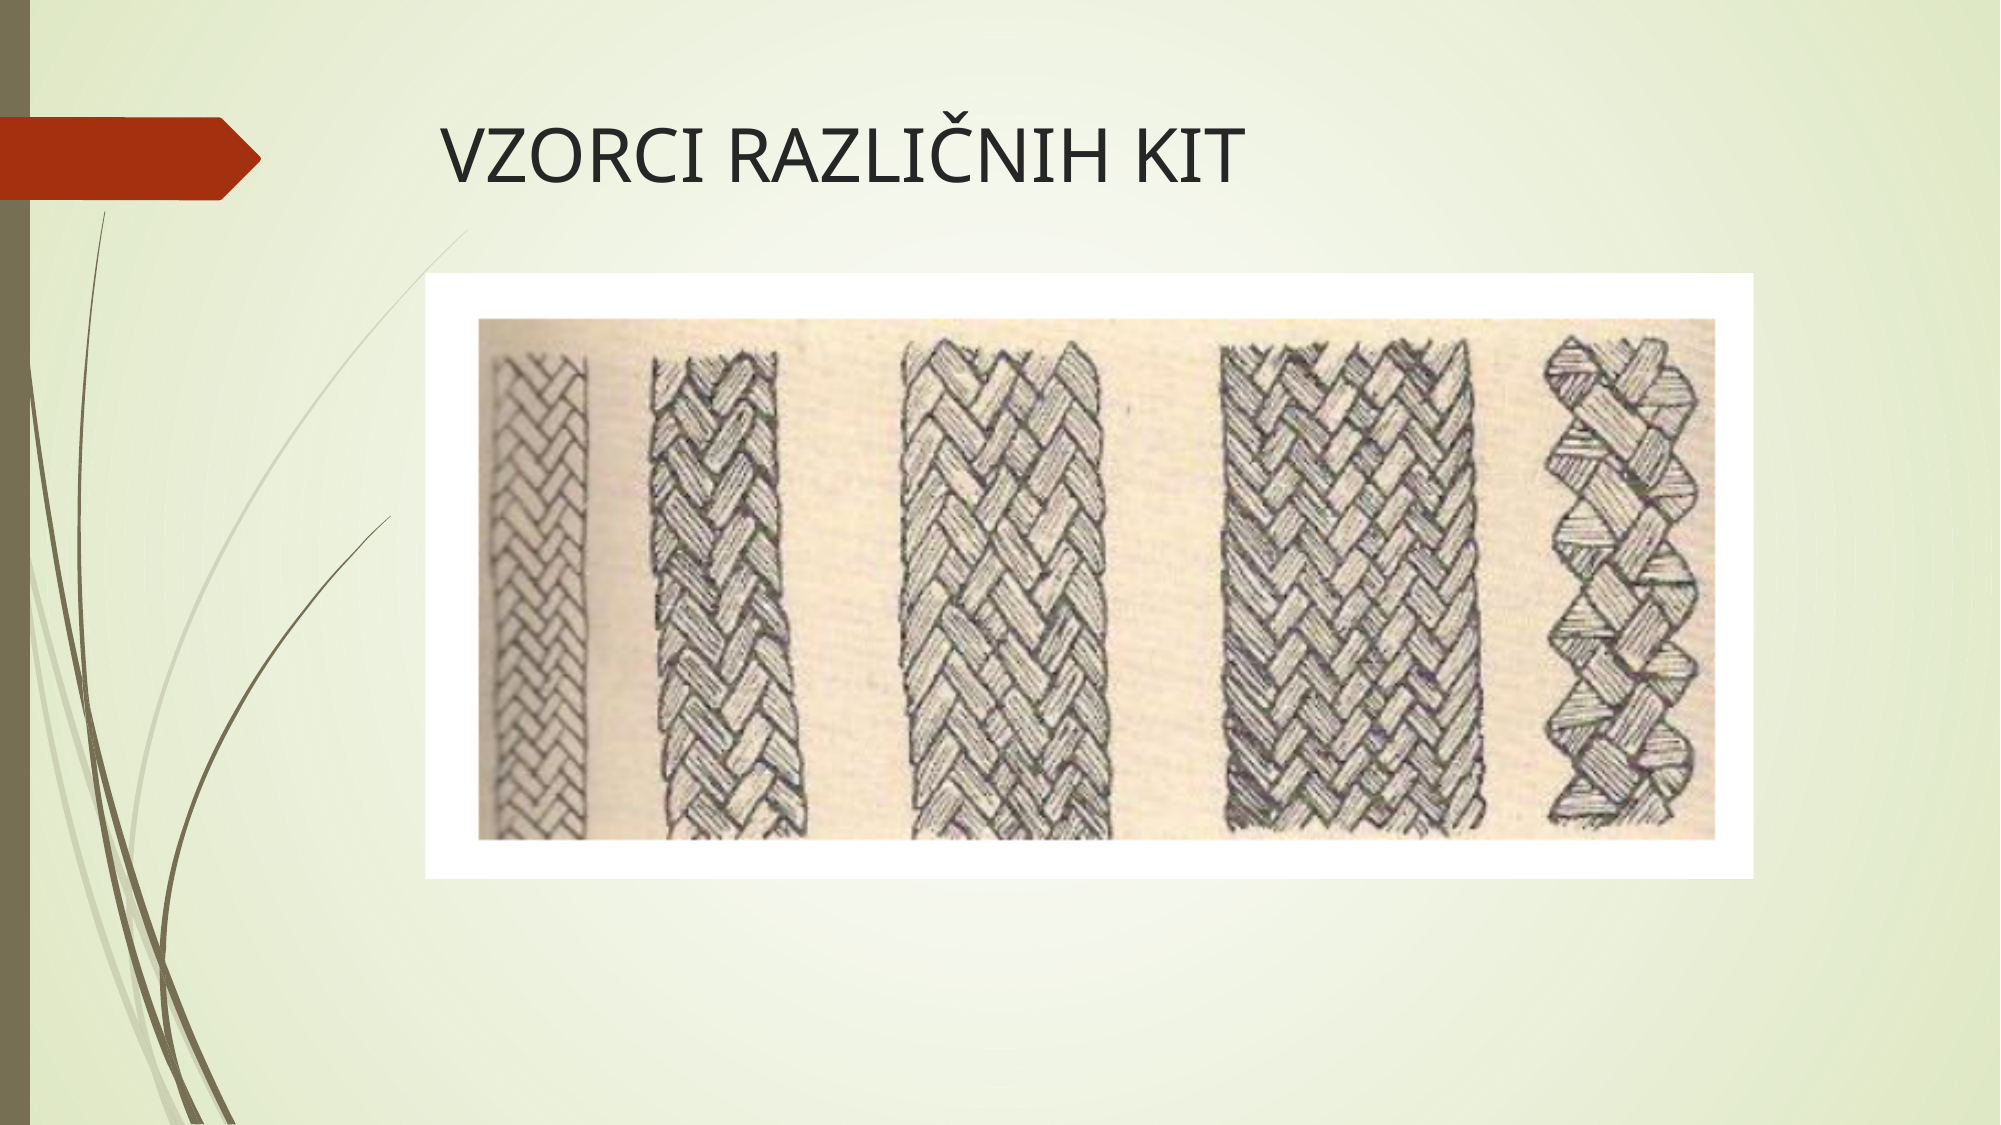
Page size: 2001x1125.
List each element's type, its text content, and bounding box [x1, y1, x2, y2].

picture [425, 273, 1754, 879]
title VZORCI RAZLIČNIH KIT [425, 99, 1888, 310]
